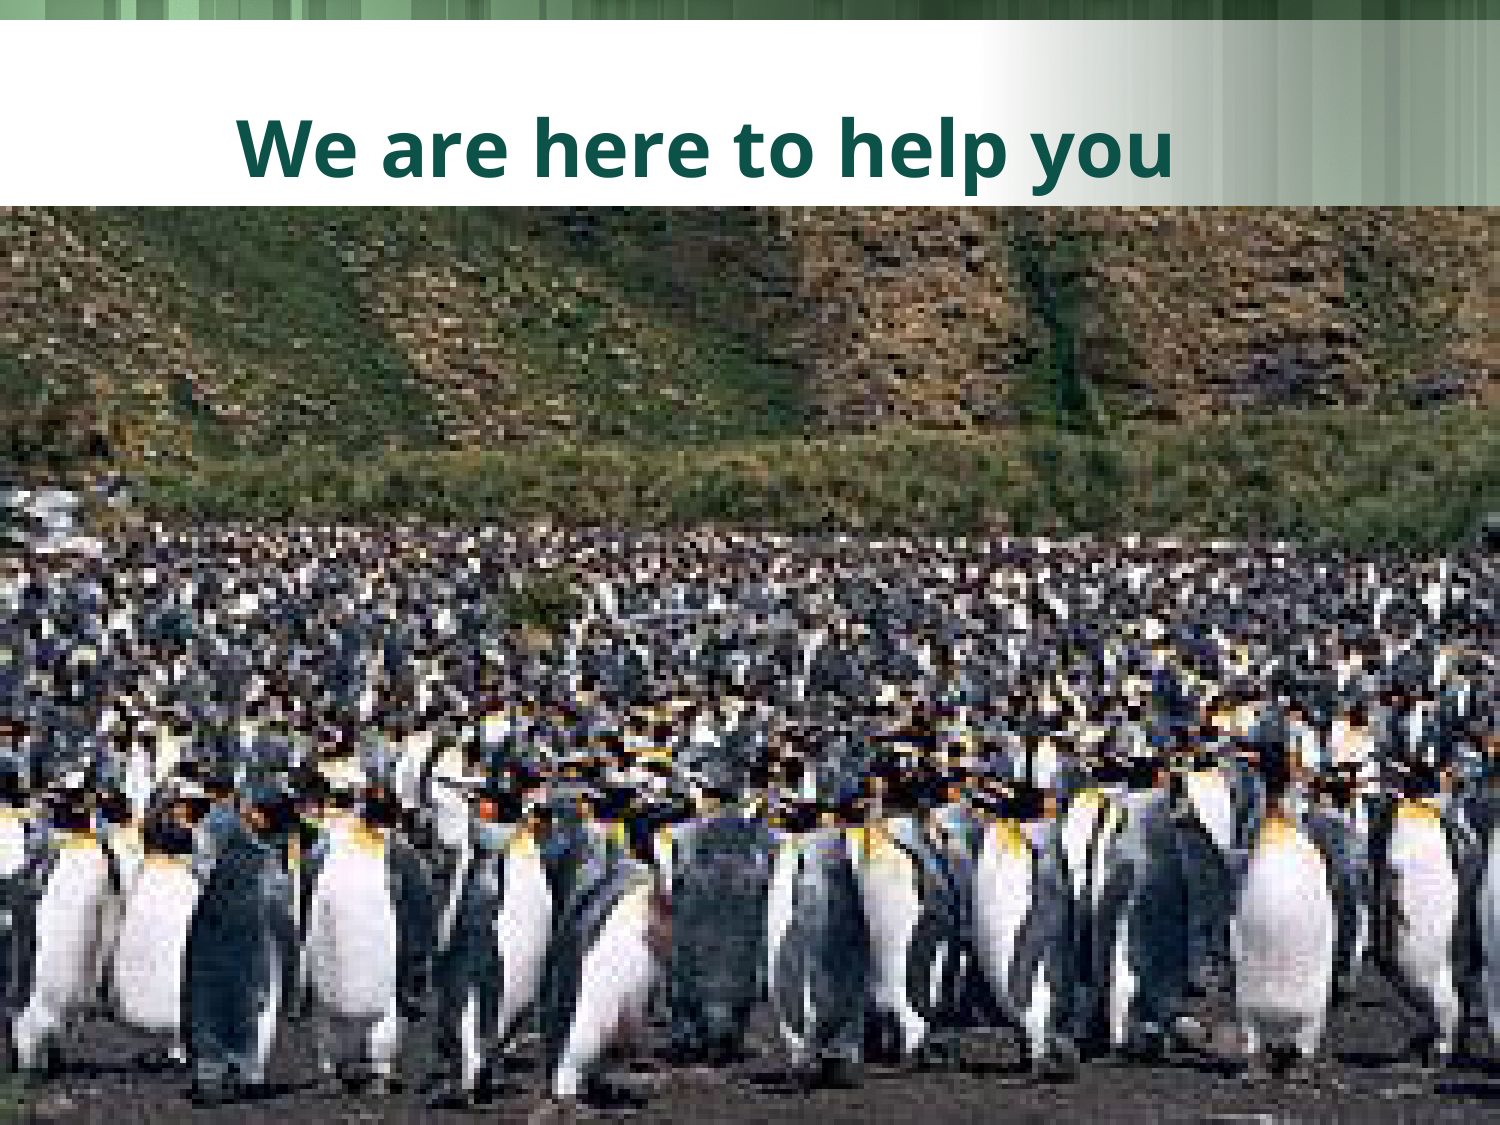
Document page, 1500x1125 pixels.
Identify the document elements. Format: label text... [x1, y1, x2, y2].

picture [0, 0, 1500, 1125]
title We are here to help you [236, 68, 1447, 206]
